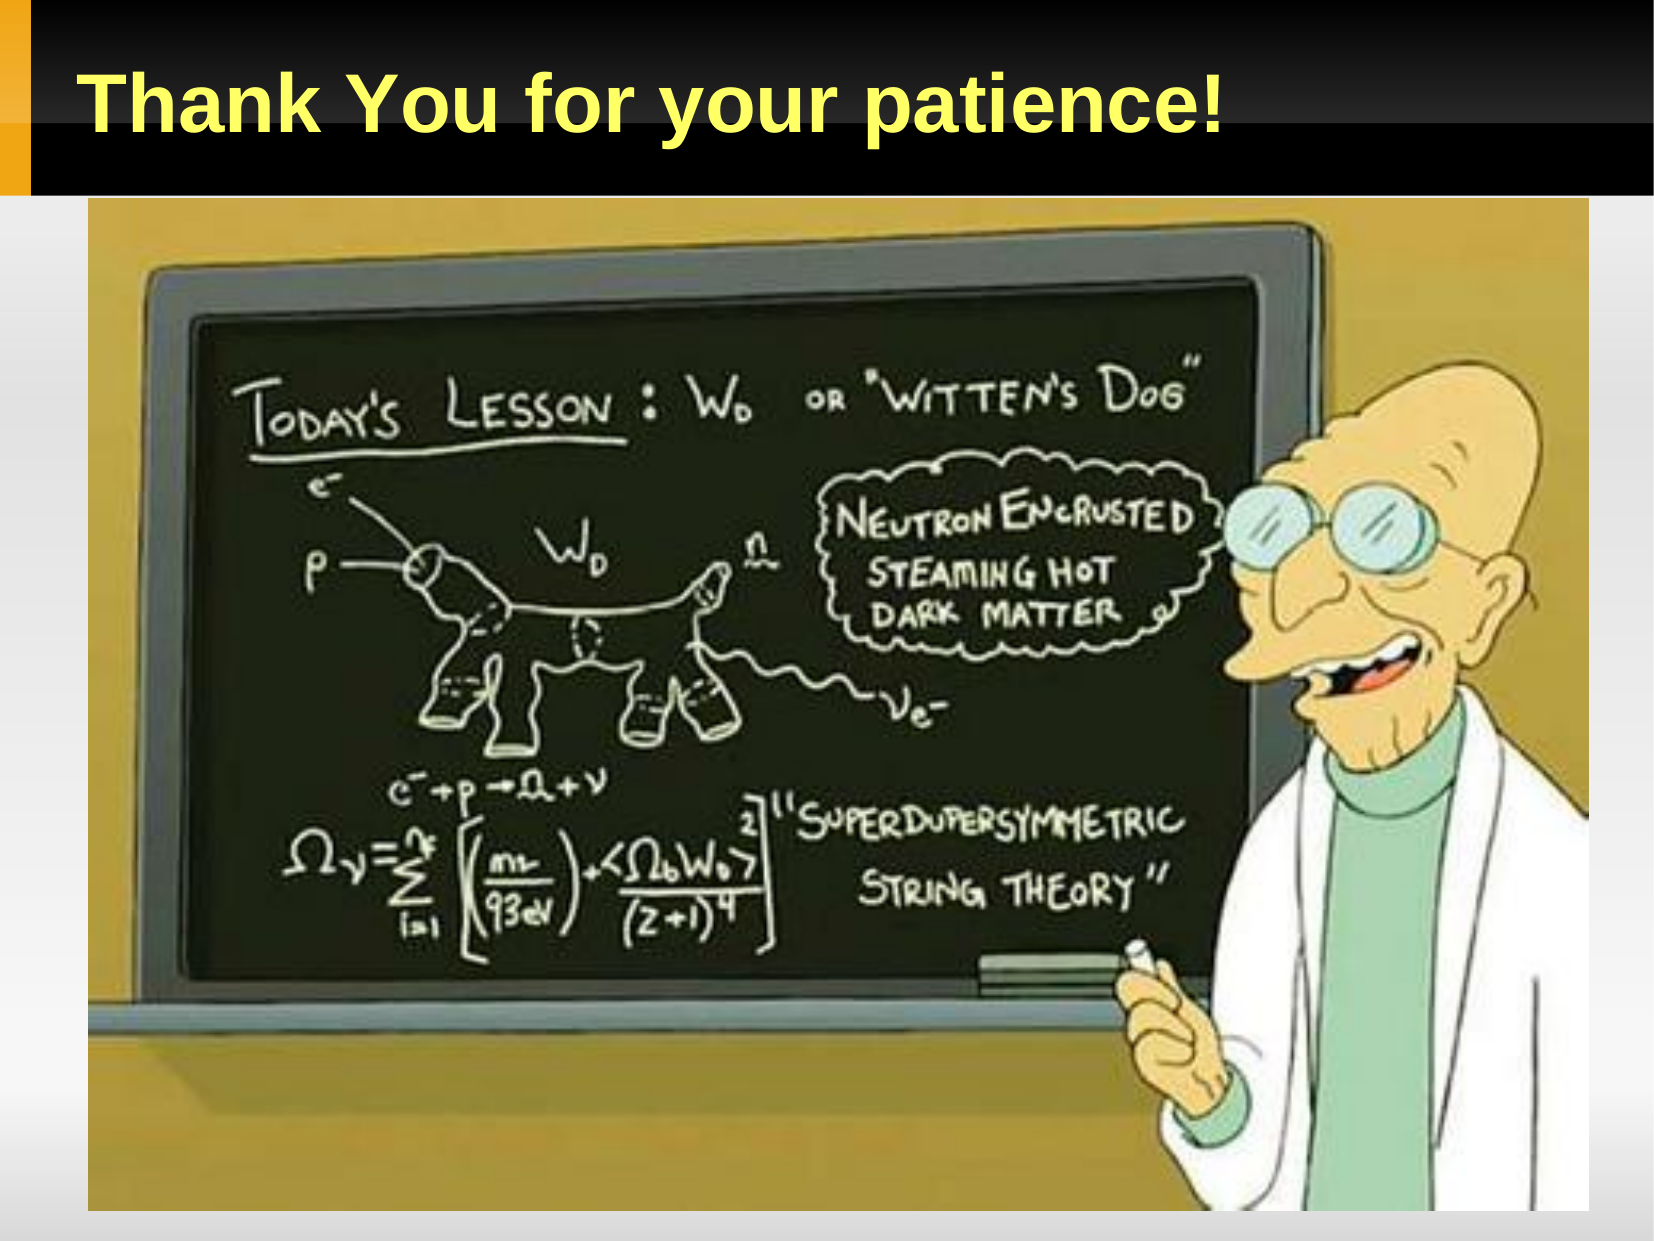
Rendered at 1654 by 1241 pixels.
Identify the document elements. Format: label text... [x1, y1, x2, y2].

picture [0, 0, 1654, 1241]
title Thank You for your patience! [76, 0, 1565, 208]
